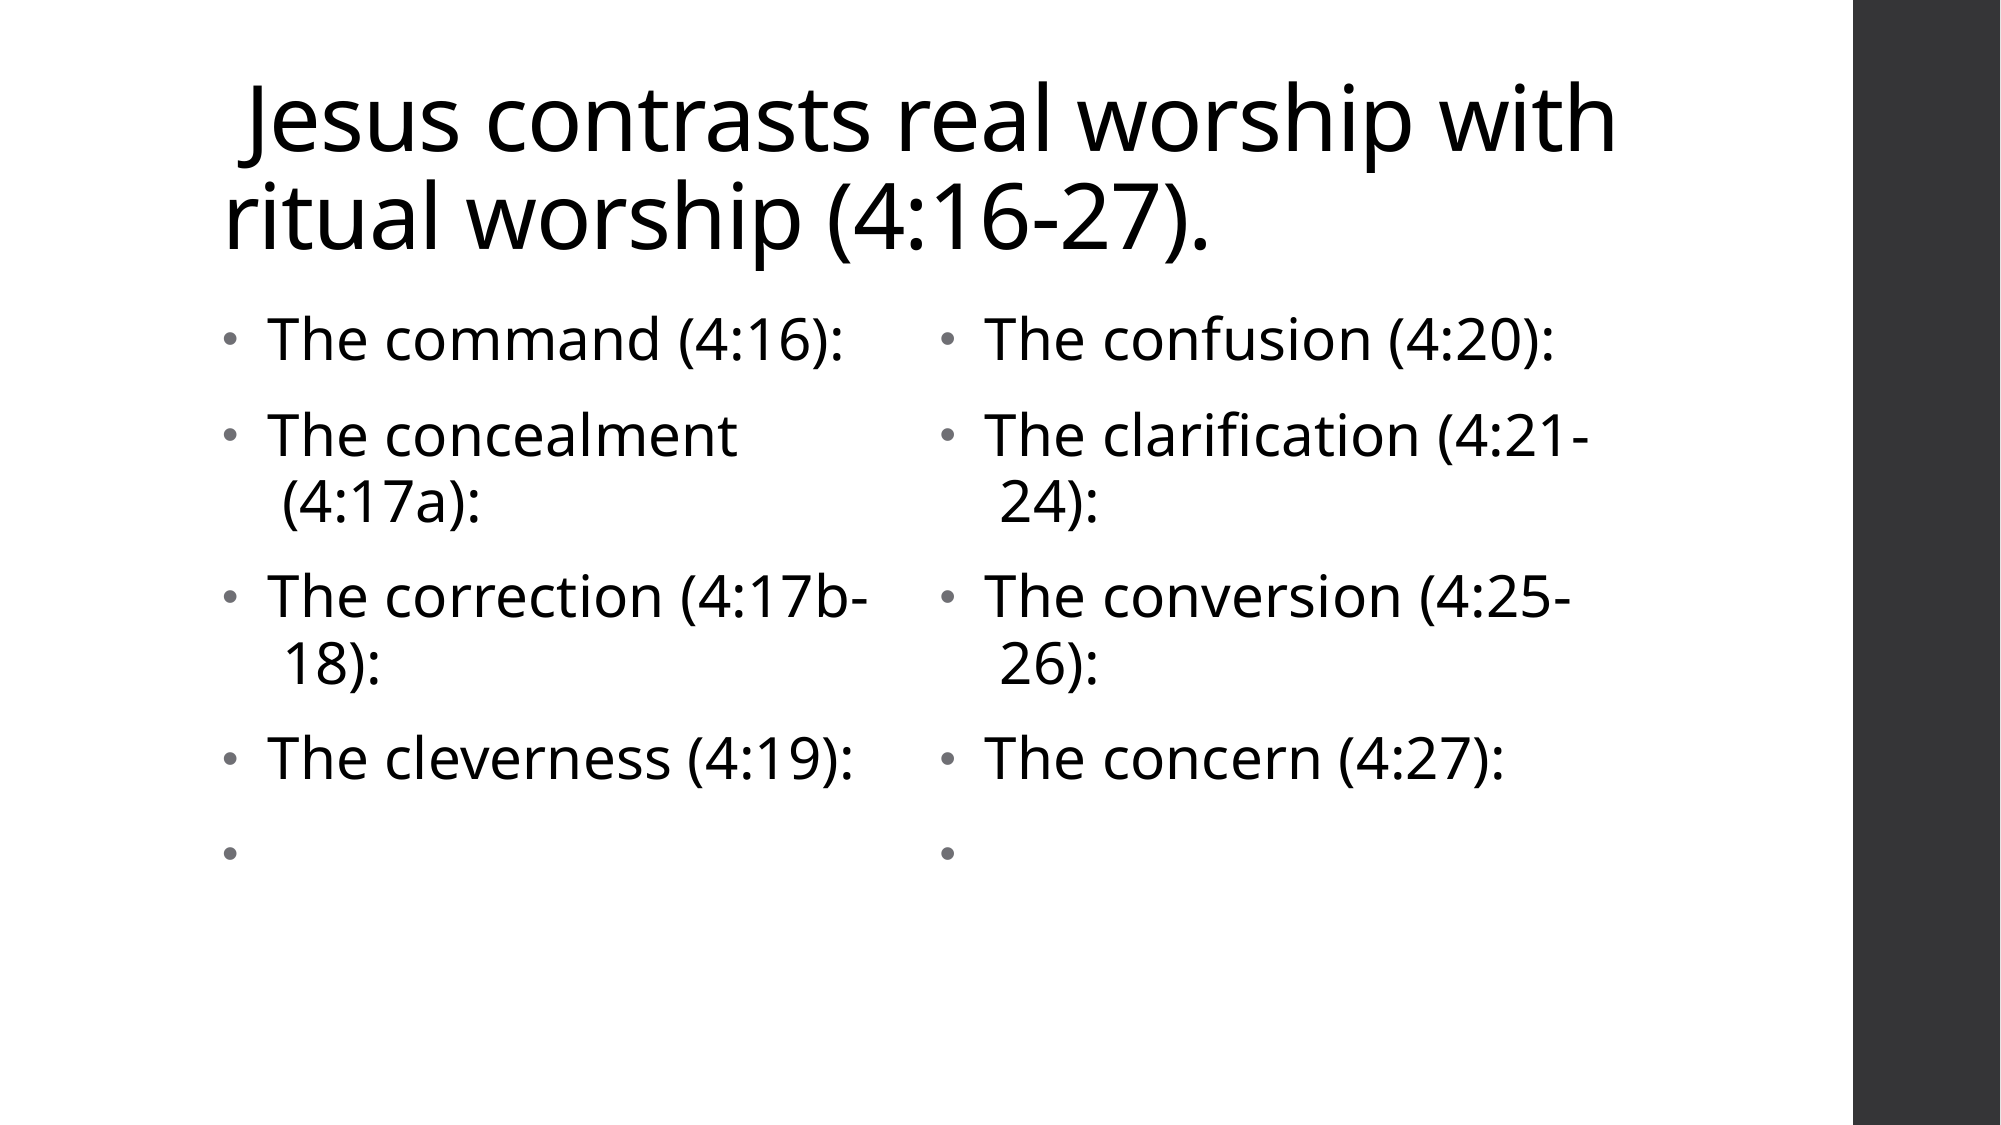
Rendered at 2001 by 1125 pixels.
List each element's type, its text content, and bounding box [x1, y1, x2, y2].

title Jesus contrasts real worship with ritual worship (4:16-27). [206, 60, 1797, 278]
list The confusion (4:20): The clarification (4:21-24): The conversion (4:25-26): The concern (4:27): [924, 299, 1617, 1014]
list The command (4:16): The concealment (4:17a): The correction (4:17b-18): The cleverness (4:19): [207, 299, 900, 1014]
